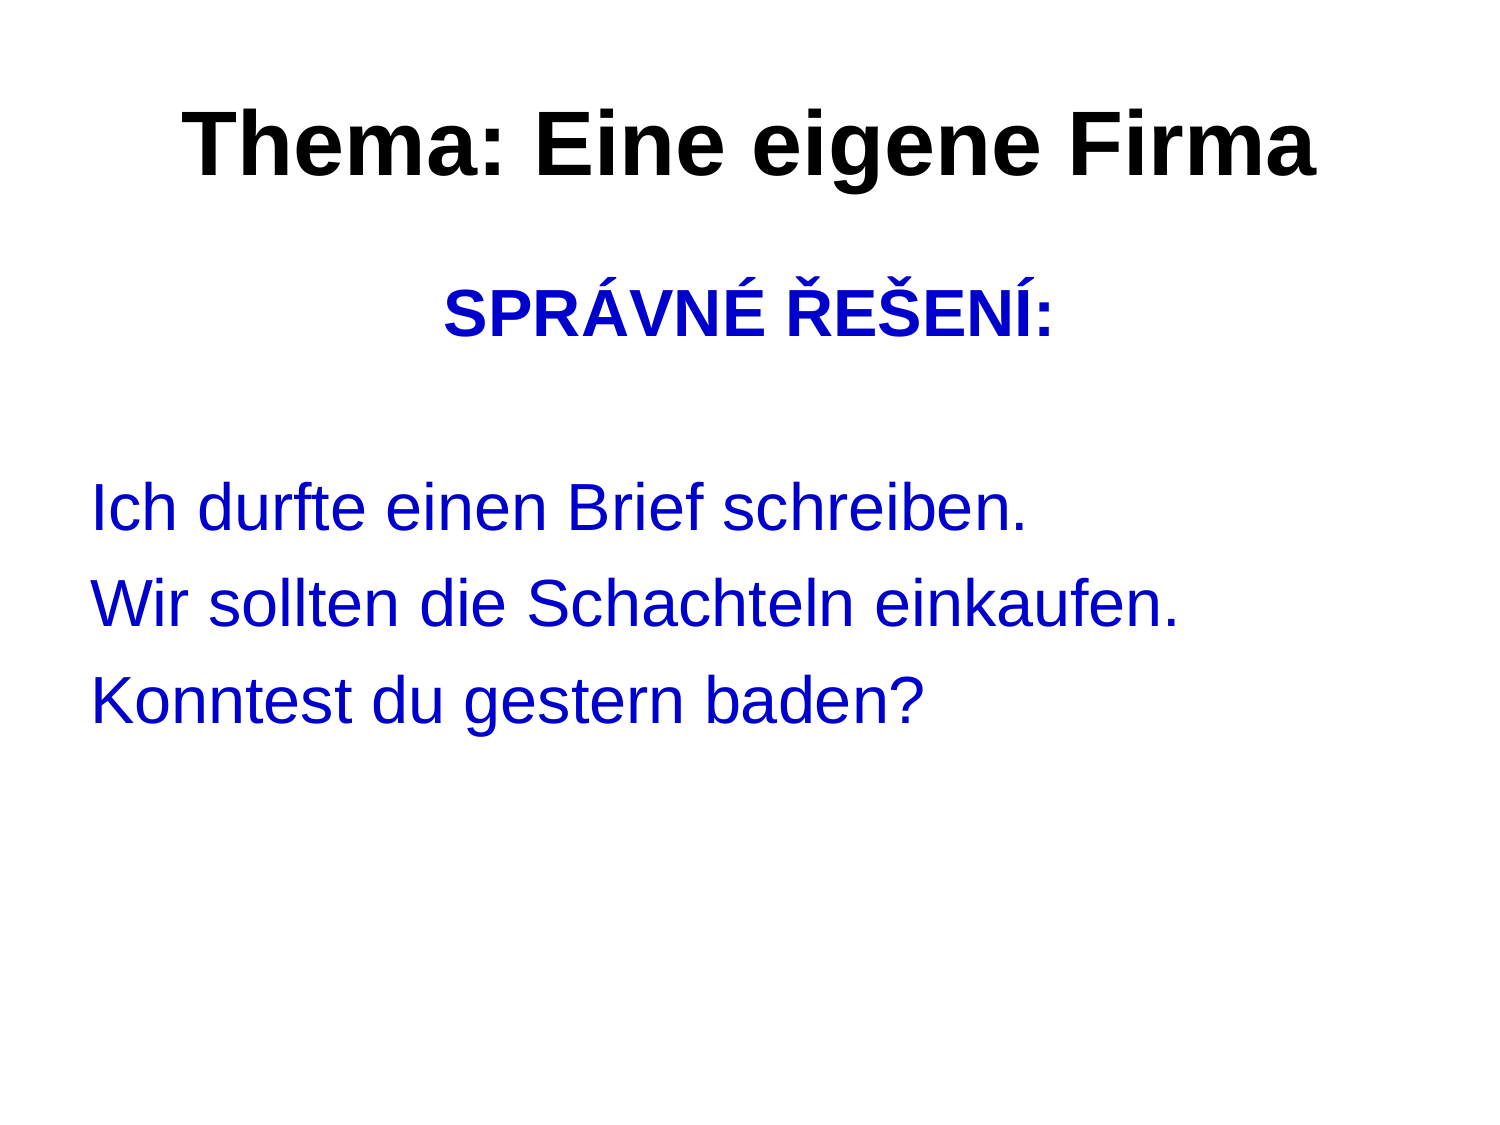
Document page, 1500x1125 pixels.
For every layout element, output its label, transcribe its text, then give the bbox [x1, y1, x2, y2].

list SPRÁVNÉ ŘEŠENÍ: Ich durfte einen Brief schreiben. Wir sollten die Schachteln einkaufen. Konntest du gestern baden? [75, 262, 1426, 1006]
title Thema: Eine eigene Firma [75, 45, 1426, 233]
